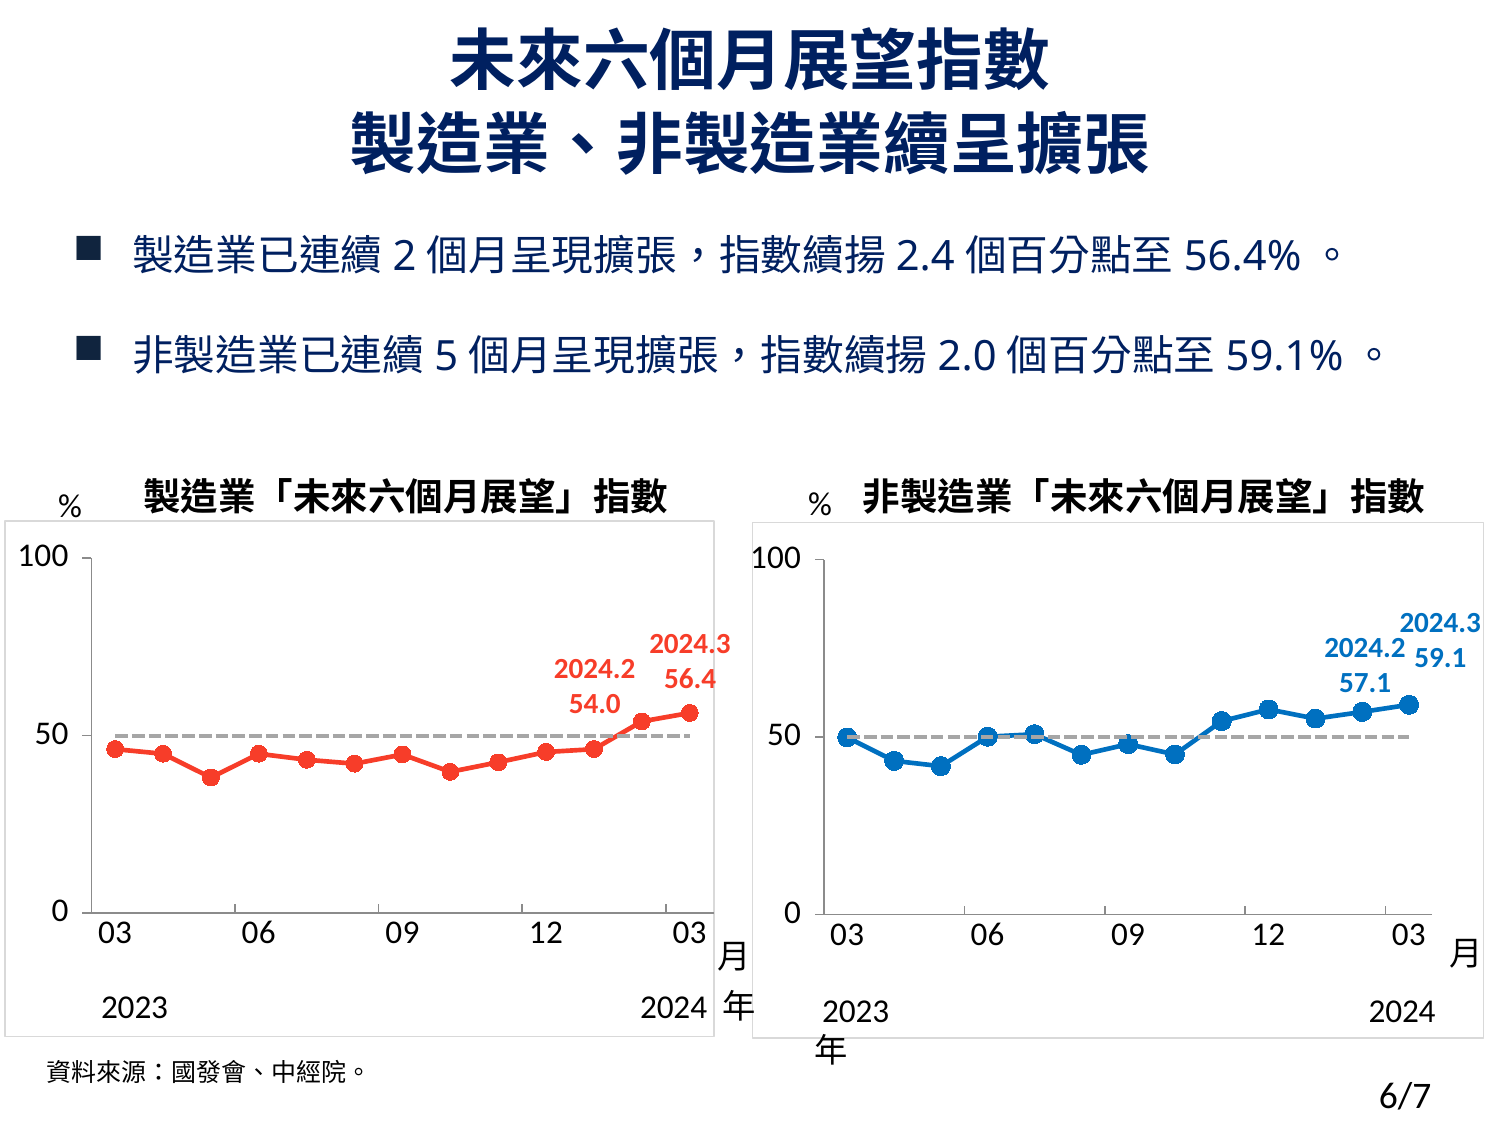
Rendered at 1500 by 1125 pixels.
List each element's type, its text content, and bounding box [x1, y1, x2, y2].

chart [4, 520, 715, 1038]
text_box 製造業已連續2個月呈現擴張，指數續揚2.4個百分點至56.4%。 非製造業已連續5個月呈現擴張，指數續揚2.0個百分點至59.1%。 [32, 205, 1485, 422]
text_box 2023 2024 年 [41, 977, 782, 1033]
text_box 製造業「未來六個月展望」指數 [105, 465, 707, 526]
text_box 2024.2 54.0 [535, 648, 654, 719]
text_box 月 [702, 928, 762, 983]
text_box 月 [1435, 924, 1495, 980]
text_box % [5, 476, 101, 532]
text_box 2023 2024 年 [799, 981, 1500, 1077]
title 未來六個月展望指數 製造業、非製造業續呈擴張 [0, 23, 1500, 173]
text_box 非製造業「未來六個月展望」指數 [823, 465, 1465, 526]
text_box 2024.3 59.1 [1375, 603, 1500, 674]
text_box 2024.2 57.1 [1300, 628, 1430, 699]
text_box 資料來源：國發會、中經院。 [31, 1048, 728, 1094]
text_box 2024.3 56.4 [618, 623, 750, 694]
chart [750, 521, 1485, 1039]
text_box % [755, 474, 851, 530]
